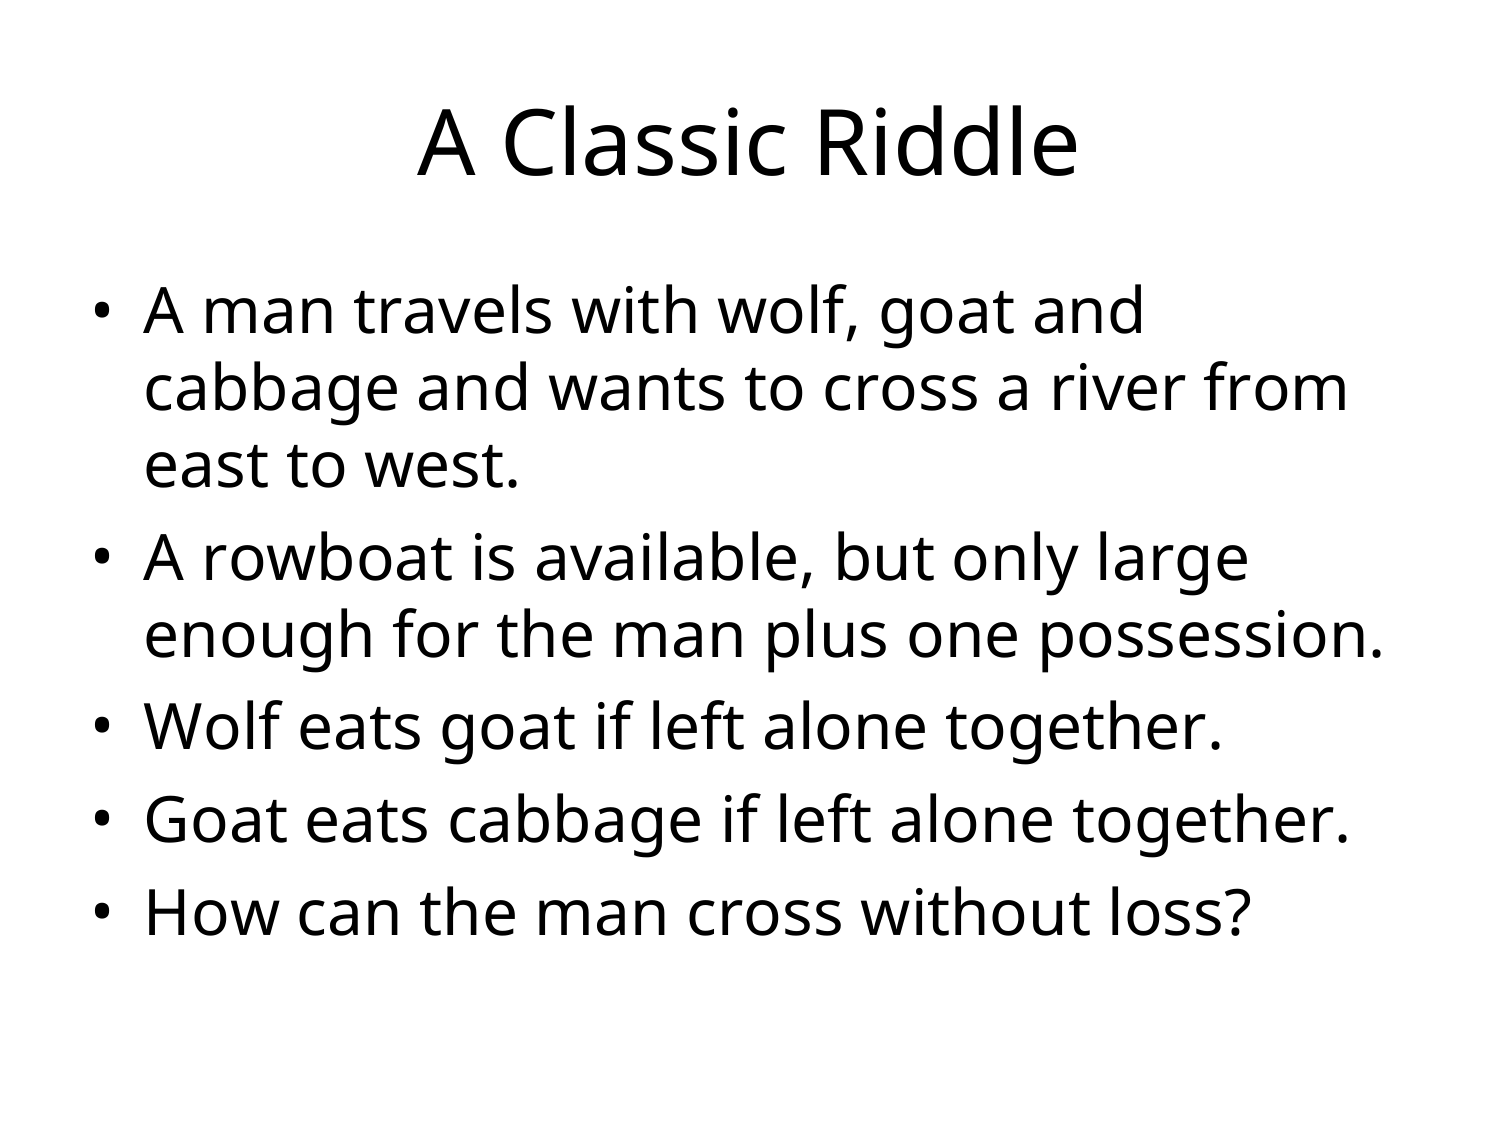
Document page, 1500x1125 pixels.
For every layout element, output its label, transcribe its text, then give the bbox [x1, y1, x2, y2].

list A man travels with wolf, goat and cabbage and wants to cross a river from east to west. A rowboat is available, but only large enough for the man plus one possession. Wolf eats goat if left alone together. Goat eats cabbage if left alone together. How can the man cross without loss? [75, 262, 1426, 1005]
title A Classic Riddle [75, 45, 1426, 233]
